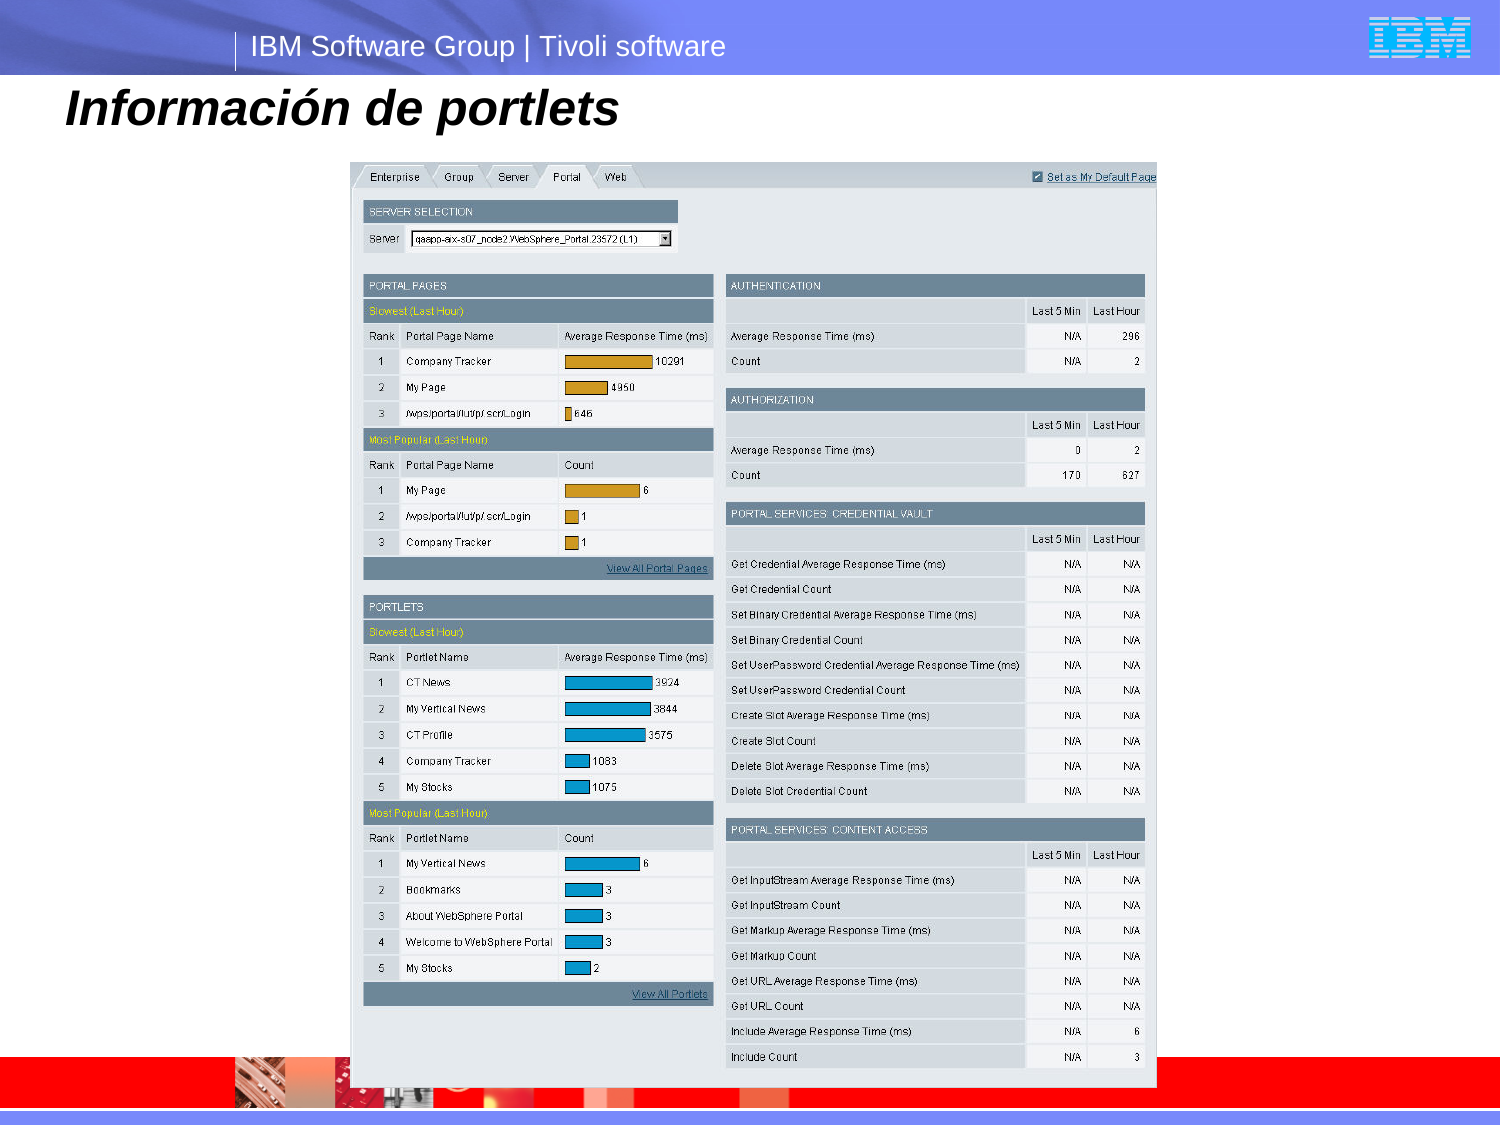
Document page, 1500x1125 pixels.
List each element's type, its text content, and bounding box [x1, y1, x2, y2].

picture [0, 0, 1500, 75]
picture [0, 162, 1500, 1108]
title Información de portlets [50, 75, 1403, 157]
